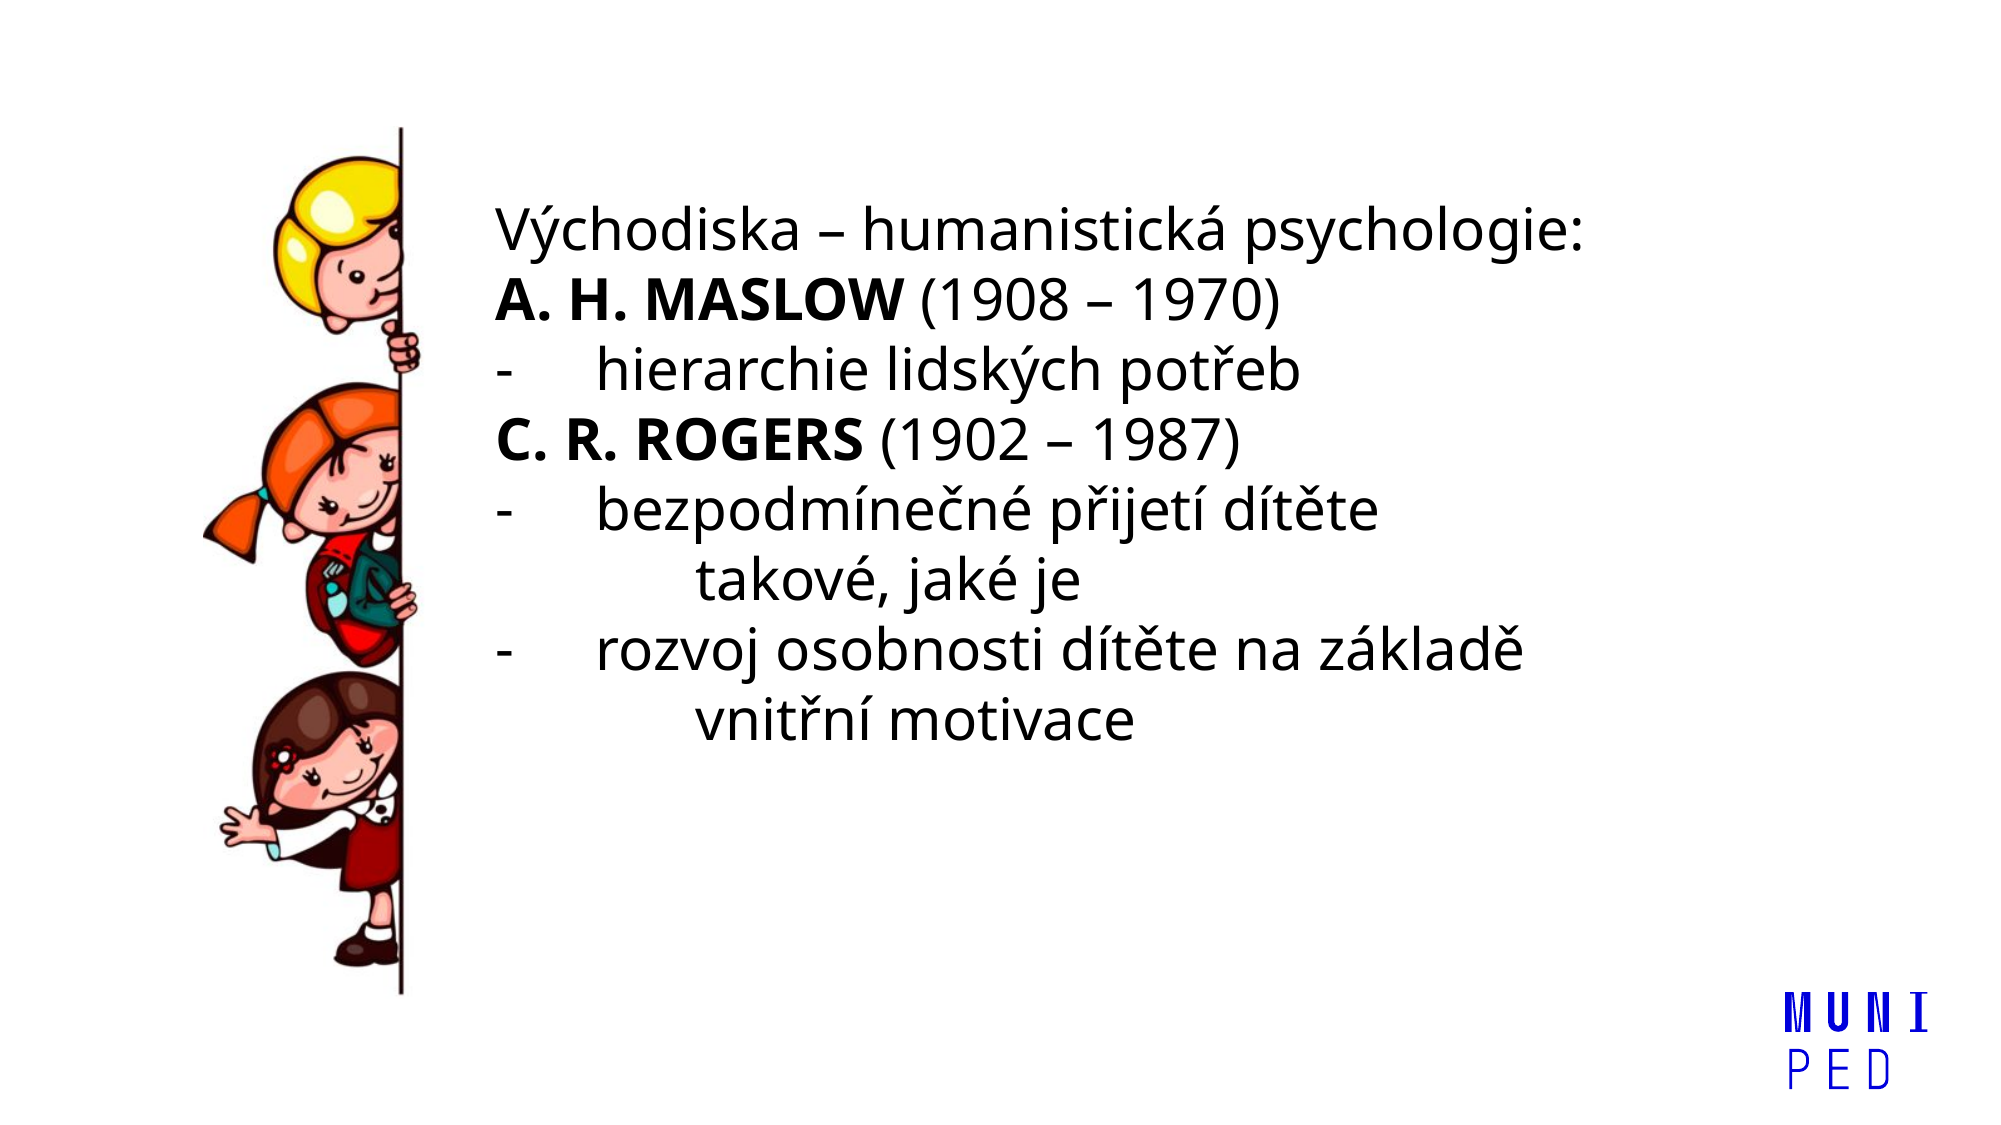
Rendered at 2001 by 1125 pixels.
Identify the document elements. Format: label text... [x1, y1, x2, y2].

text_box Východiska – humanistická psychologie: A. H. MASLOW (1908 – 1970) hierarchie lidských potřeb C. R. ROGERS (1902 – 1987) bezpodmínečné přijetí dítěte takové, jaké je rozvoj osobnosti dítěte na základě vnitřní motivace [480, 184, 1606, 816]
picture [203, 126, 435, 999]
